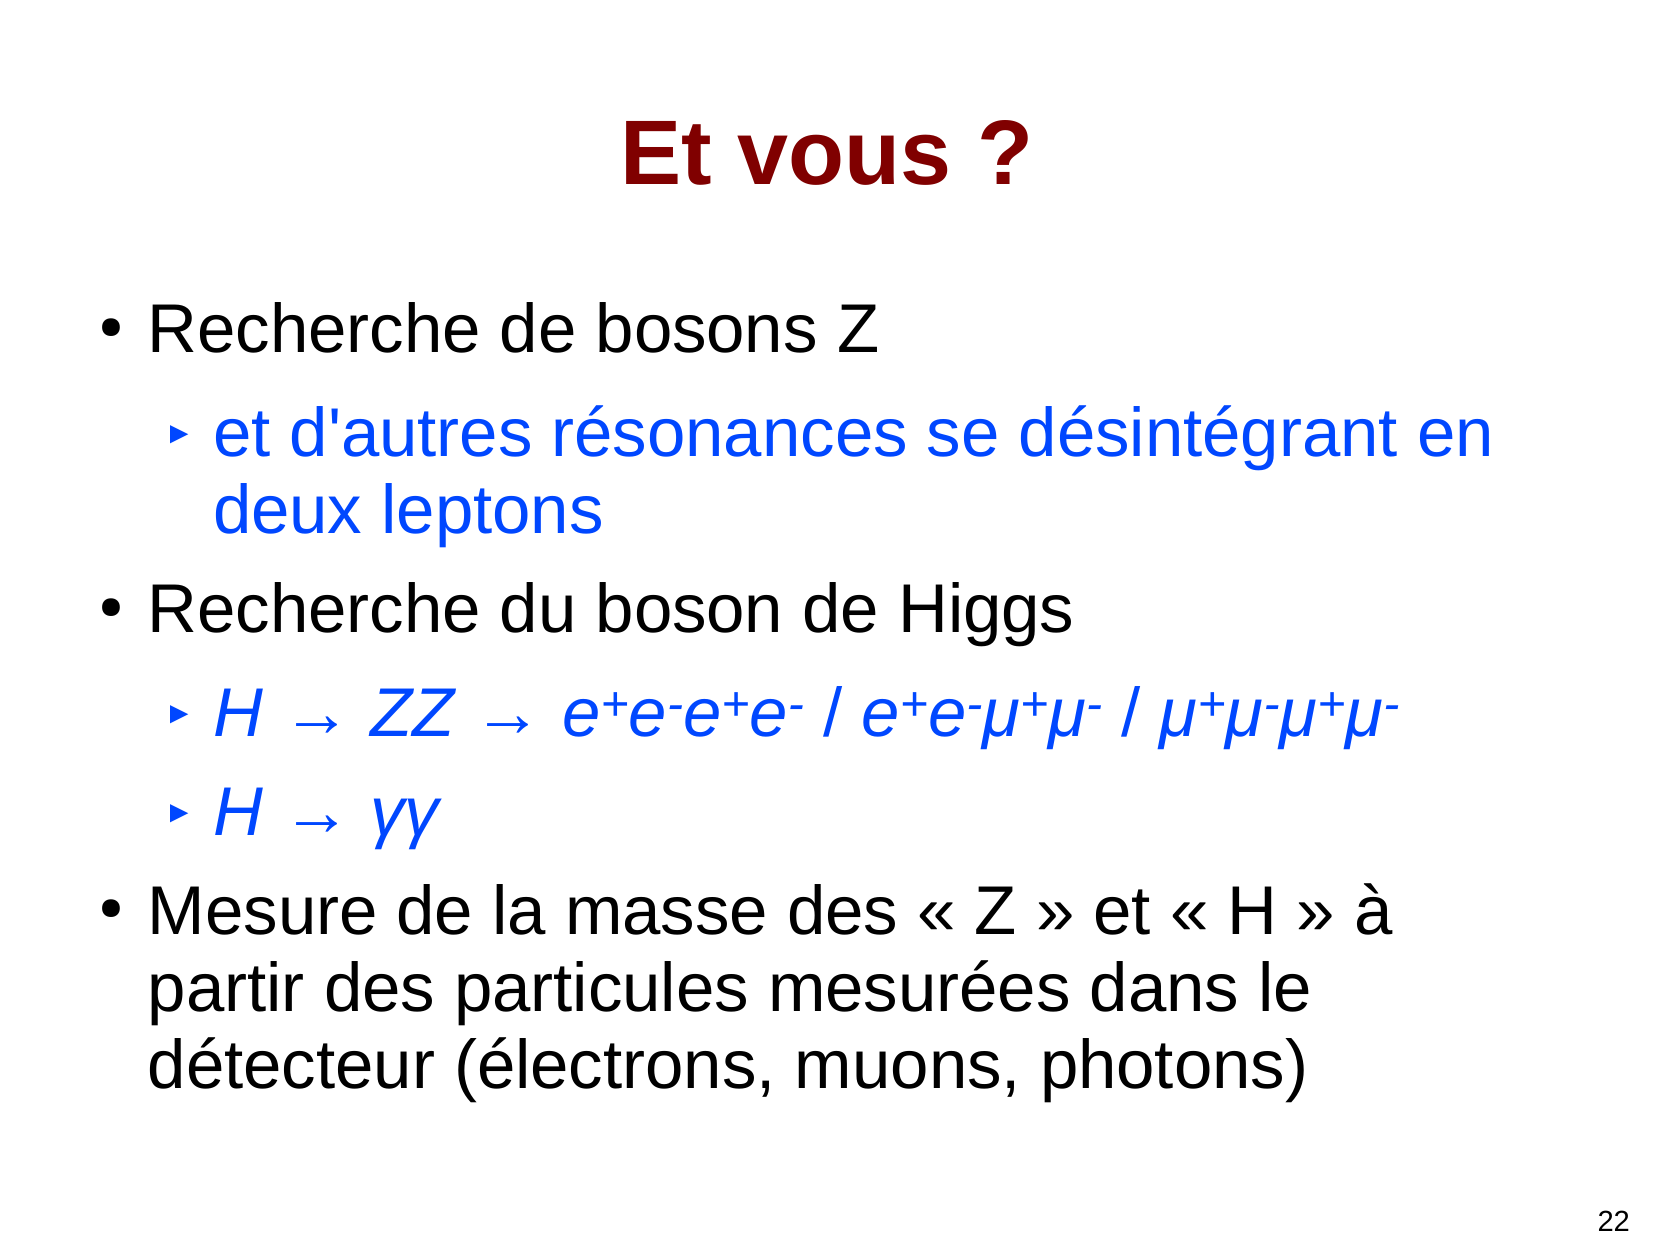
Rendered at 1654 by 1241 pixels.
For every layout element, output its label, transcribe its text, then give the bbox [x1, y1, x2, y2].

list Recherche de bosons Z et d'autres résonances se désintégrant en deux leptons Recherche du boson de Higgs H → ZZ → e+e-e+e- / e+e-μ+μ- / μ+μ-μ+μ- H → γγ Mesure de la masse des « Z » et « H » à partir des particules mesurées dans le détecteur (électrons, muons, photons) [82, 290, 1538, 1111]
title Et vous ? [82, 49, 1571, 257]
